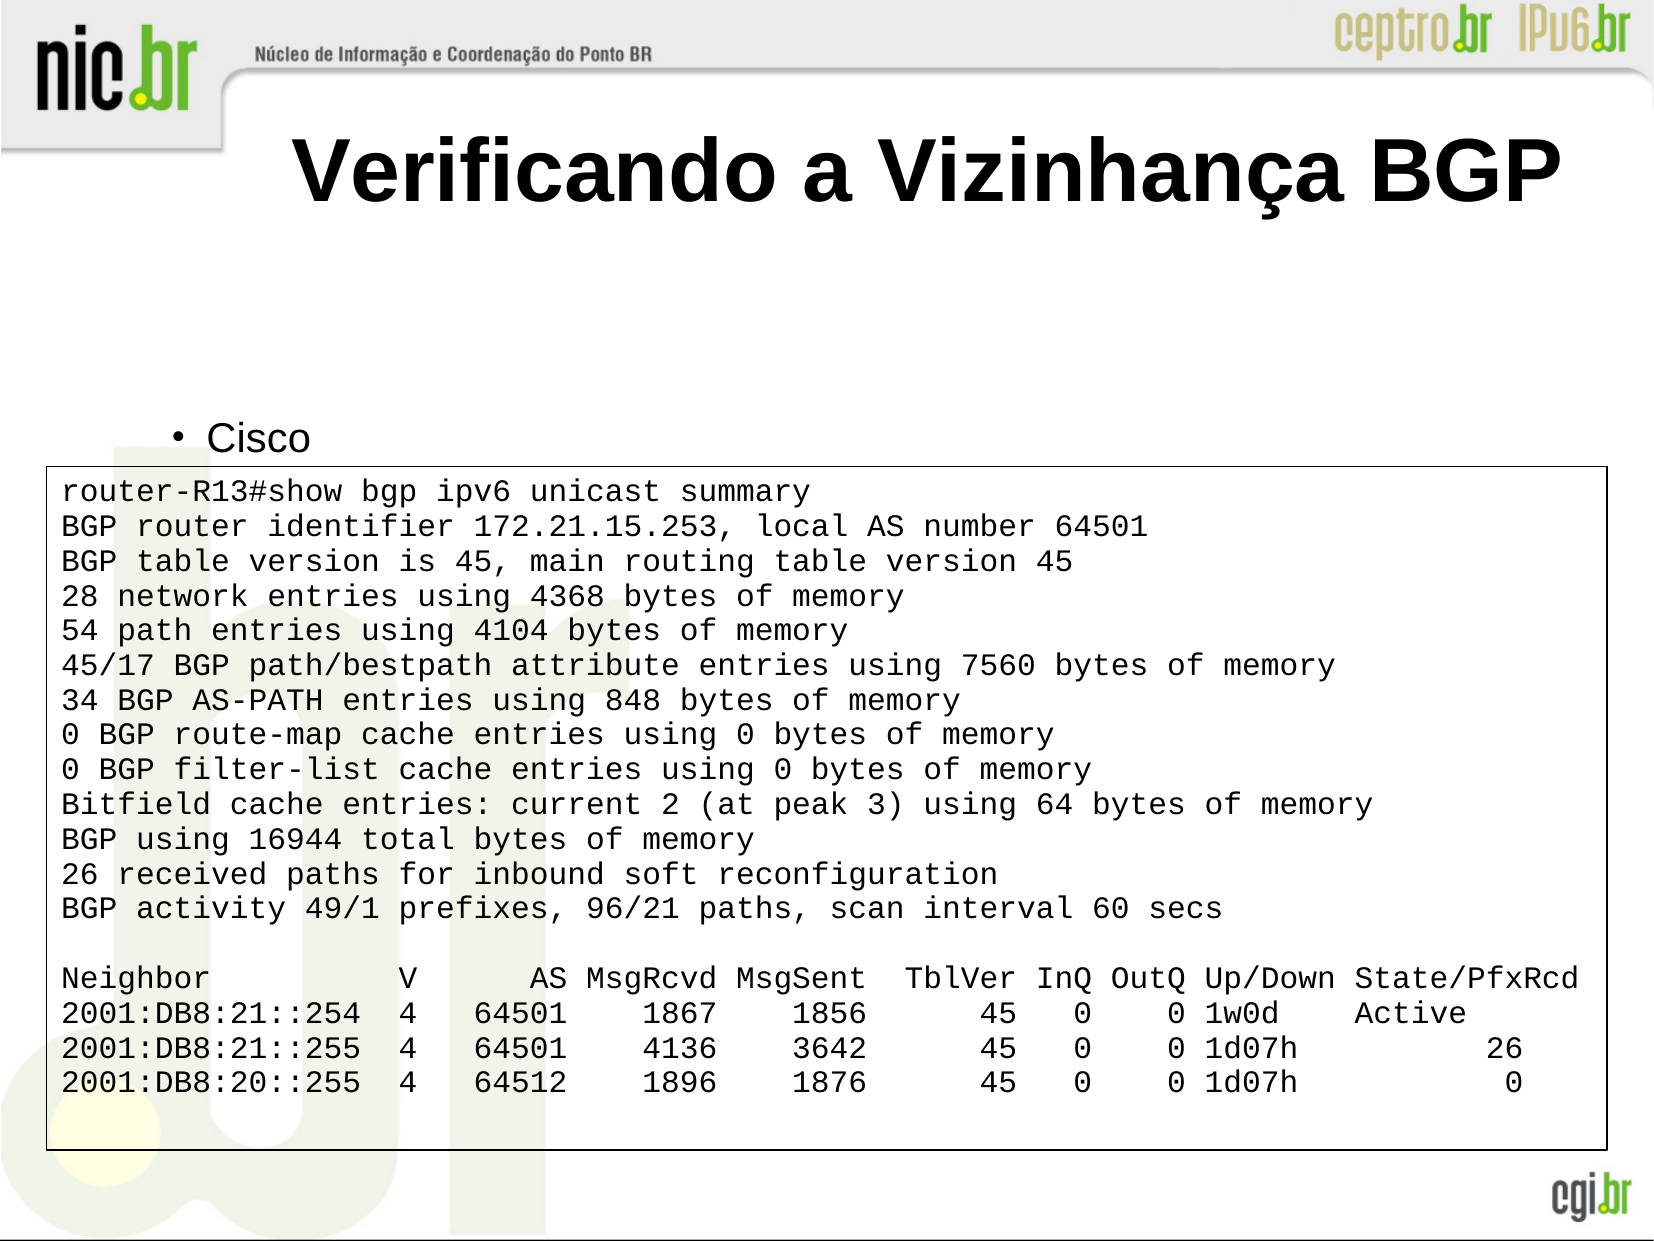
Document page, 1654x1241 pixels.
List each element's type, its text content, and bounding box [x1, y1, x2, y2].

picture [0, 0, 1654, 1241]
text_box Cisco [156, 403, 329, 466]
text_box Verificando a Vizinhança BGP [189, 97, 1654, 216]
text_box router-R13#show bgp ipv6 unicast summary BGP router identifier 172.21.15.253, local AS number 64501 BGP table version is 45, main routing table version 45 28 network entries using 4368 bytes of memory 54 path entries using 4104 bytes of memory 45/17 BGP path/bestpath attribute entries using 7560 bytes of memory 34 BGP AS-PATH entries using 848 bytes of memory 0 BGP route-map cache entries using 0 bytes of memory 0 BGP filter-list cache entries using 0 bytes of memory Bitfield cache entries: current 2 (at peak 3) using 64 bytes of memory BGP using 16944 total bytes of memory 26 received paths for inbound soft reconfiguration BGP activity 49/1 prefixes, 96/21 paths, scan interval 60 secs Neighbor V AS MsgRcvd MsgSent TblVer InQ OutQ Up/Down State/PfxRcd 2001:DB8:21::254 4 64501 1867 1856 45 0 0 1w0d Active 2001:DB8:21::255 4 64501 4136 3642 45 0 0 1d07h 26 2001:DB8:20::255 4 64512 1896 1876 45 0 0 1d07h 0 [46, 466, 1608, 1150]
